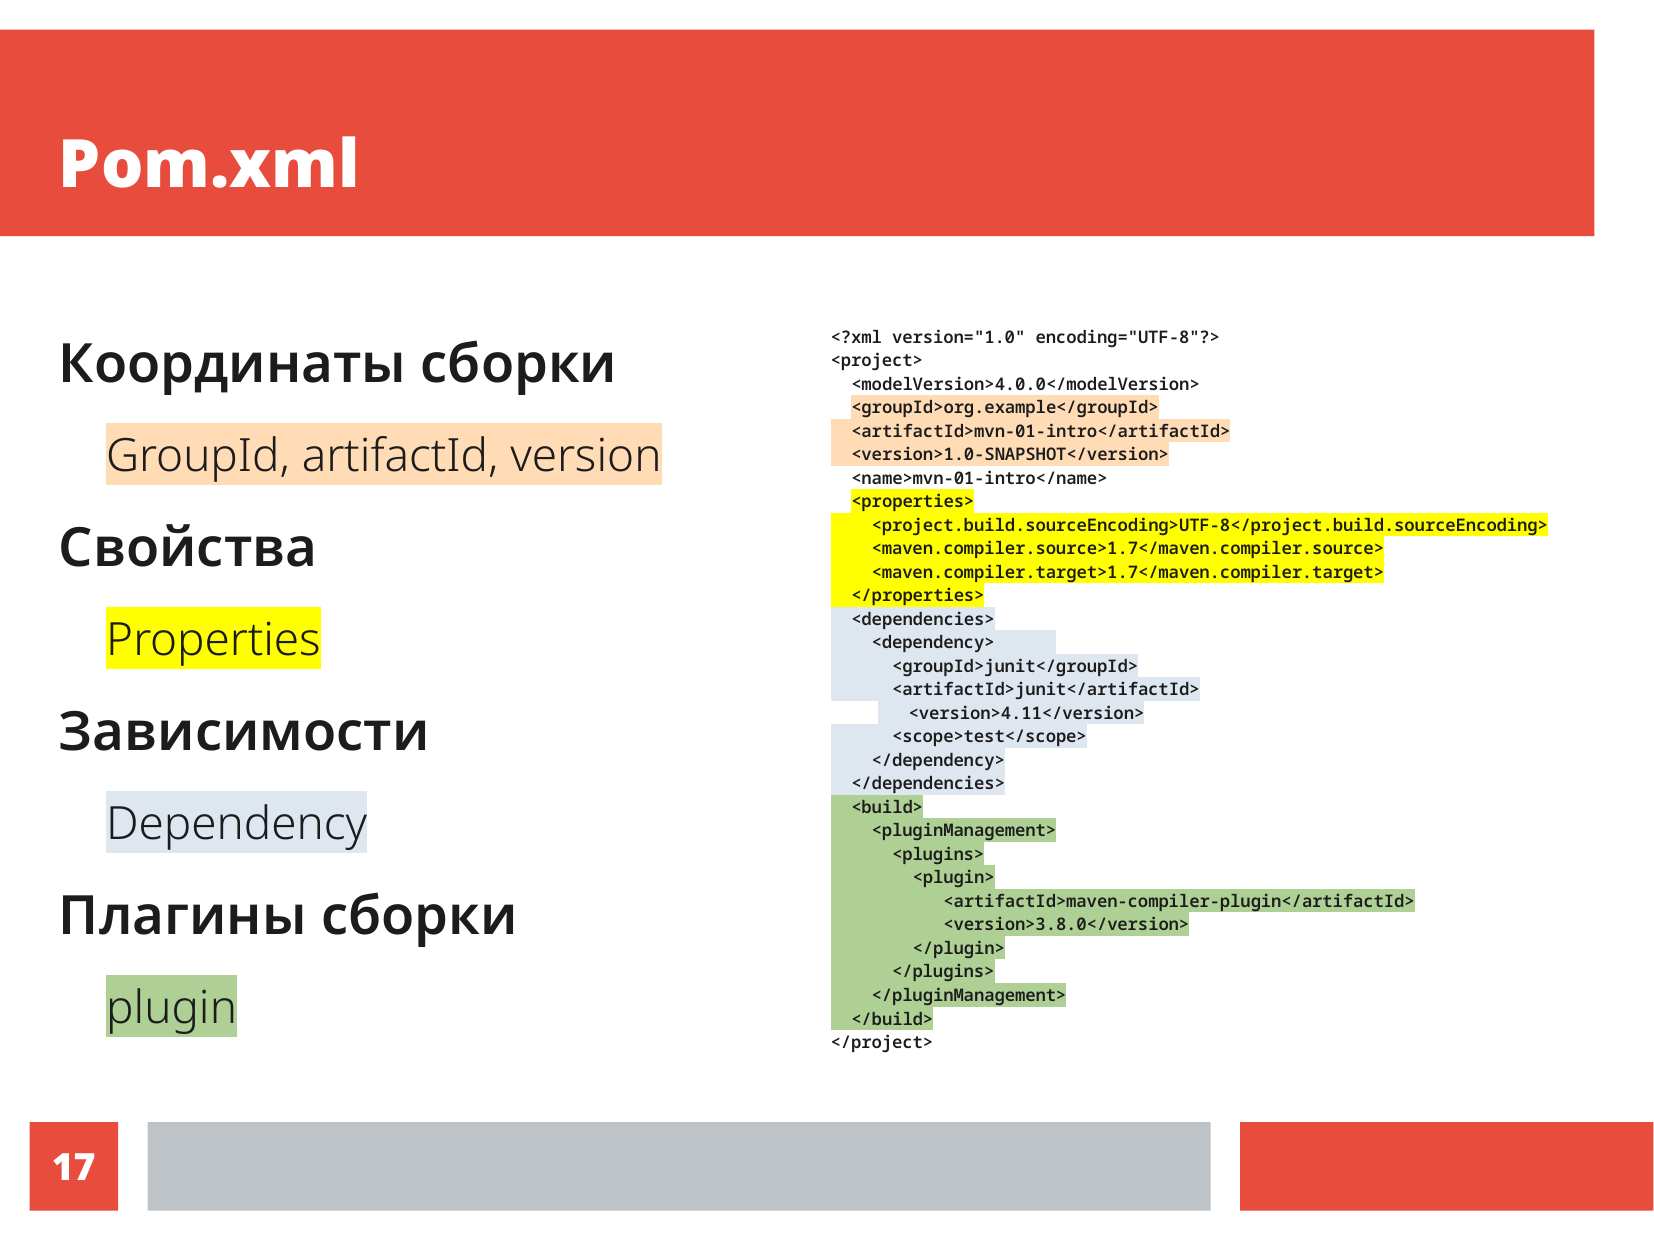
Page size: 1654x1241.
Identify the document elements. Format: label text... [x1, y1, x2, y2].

title Pom.xml [59, 59, 1595, 207]
list <?xml version="1.0" encoding="UTF-8"?> <project> <modelVersion>4.0.0</modelVersion> <groupId>org.example</groupId> <artifactId>mvn-01-intro</artifactId> <version>1.0-SNAPSHOT</version> <name>mvn-01-intro</name> <properties> <project.build.sourceEncoding>UTF-8</project.build.sourceEncoding> <maven.compiler.source>1.7</maven.compiler.source> <maven.compiler.target>1.7</maven.compiler.target> </properties> <dependencies> <dependency> <groupId>junit</groupId> <artifactId>junit</artifactId> <version>4.11</version> <scope>test</scope> </dependency> </dependencies> <build> <pluginManagement> <plugins> <plugin> <artifactId>maven-compiler-plugin</artifactId> <version>3.8.0</version> </plugin> </plugins> </pluginManagement> </build> </project> [830, 324, 1566, 1093]
list Координаты сборки GroupId, artifactId, version Свойства Properties Зависимости Dependency Плагины сборки plugin [59, 324, 794, 1093]
